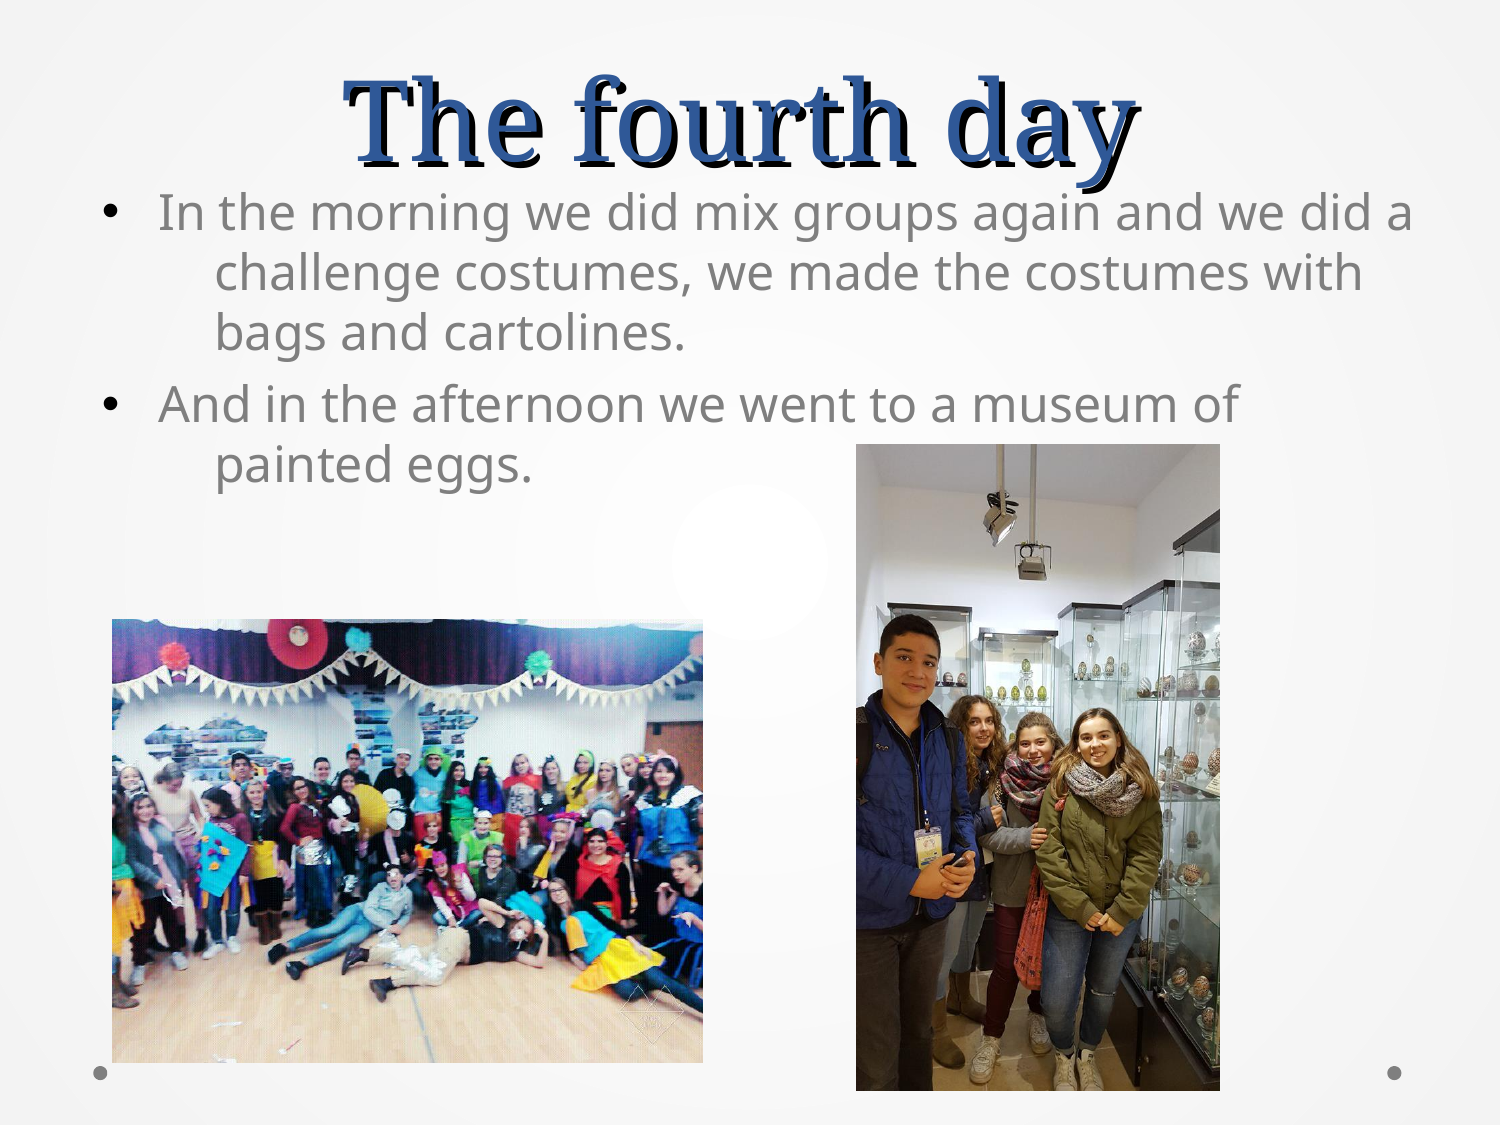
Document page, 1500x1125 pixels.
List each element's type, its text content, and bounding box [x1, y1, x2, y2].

list In the morning we did mix groups again and we did a challenge costumes, we made the costumes with bags and cartolines. And in the afternoon we went to a museum of painted eggs. [86, 172, 1437, 916]
picture [112, 620, 703, 1063]
picture [856, 444, 1220, 1091]
title The fourth day [64, 42, 1414, 192]
